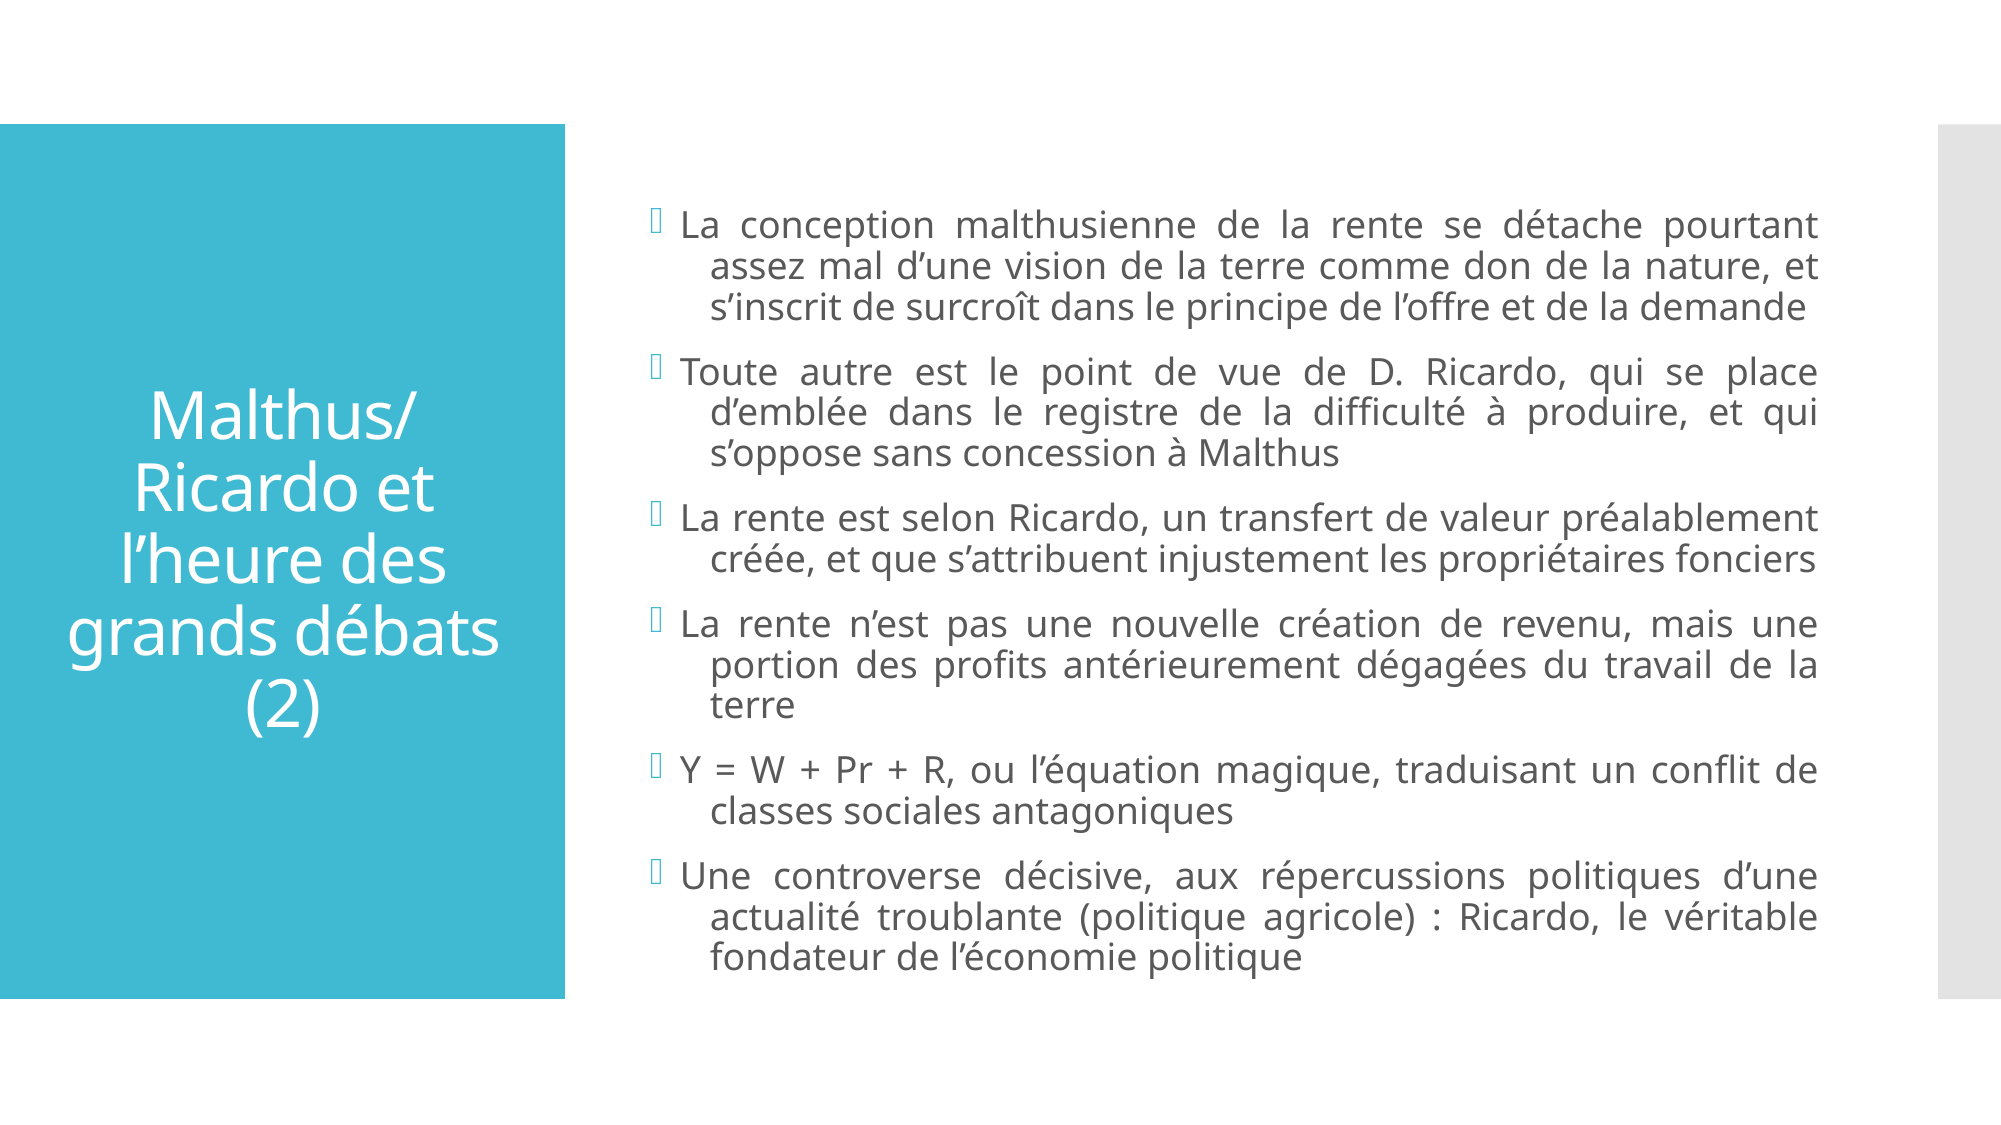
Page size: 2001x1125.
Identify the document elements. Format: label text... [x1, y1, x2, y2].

list La conception malthusienne de la rente se détache pourtant assez mal d’une vision de la terre comme don de la nature, et s’inscrit de surcroît dans le principe de l’offre et de la demande Toute autre est le point de vue de D. Ricardo, qui se place d’emblée dans le registre de la difficulté à produire, et qui s’oppose sans concession à Malthus La rente est selon Ricardo, un transfert de valeur préalablement créée, et que s’attribuent injustement les propriétaires fonciers La rente n’est pas une nouvelle création de revenu, mais une portion des profits antérieurement dégagées du travail de la terre Y = W + Pr + R, ou l’équation magique, traduisant un conflit de classes sociales antagoniques Une controverse décisive, aux répercussions politiques d’une actualité troublante (politique agricole) : Ricardo, le véritable fondateur de l’économie politique [634, 126, 1835, 1060]
title Malthus/Ricardo et l’heure des grands débats (2) [41, 184, 526, 940]
